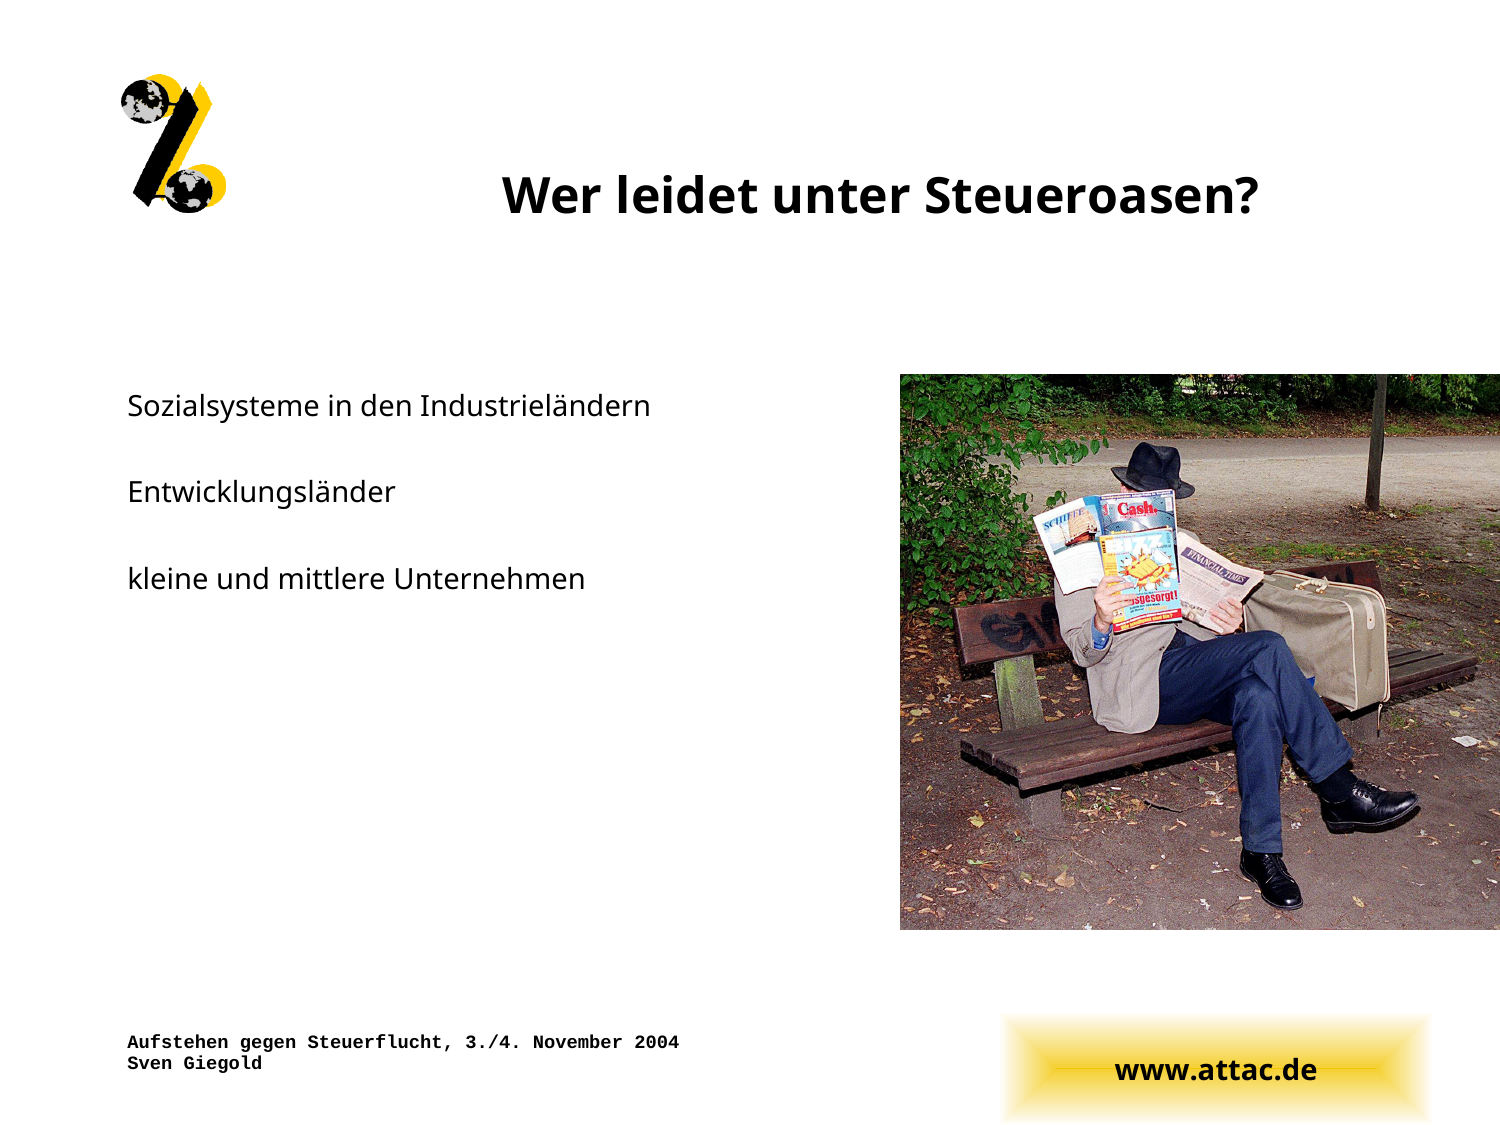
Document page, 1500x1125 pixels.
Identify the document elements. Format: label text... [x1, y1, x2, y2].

title Wer leidet unter Steueroasen? [374, 99, 1388, 288]
picture [900, 374, 1500, 930]
picture [121, 74, 226, 213]
list Sozialsysteme in den Industrieländern Entwicklungsländer kleine und mittlere Unternehmen [112, 337, 1388, 1013]
